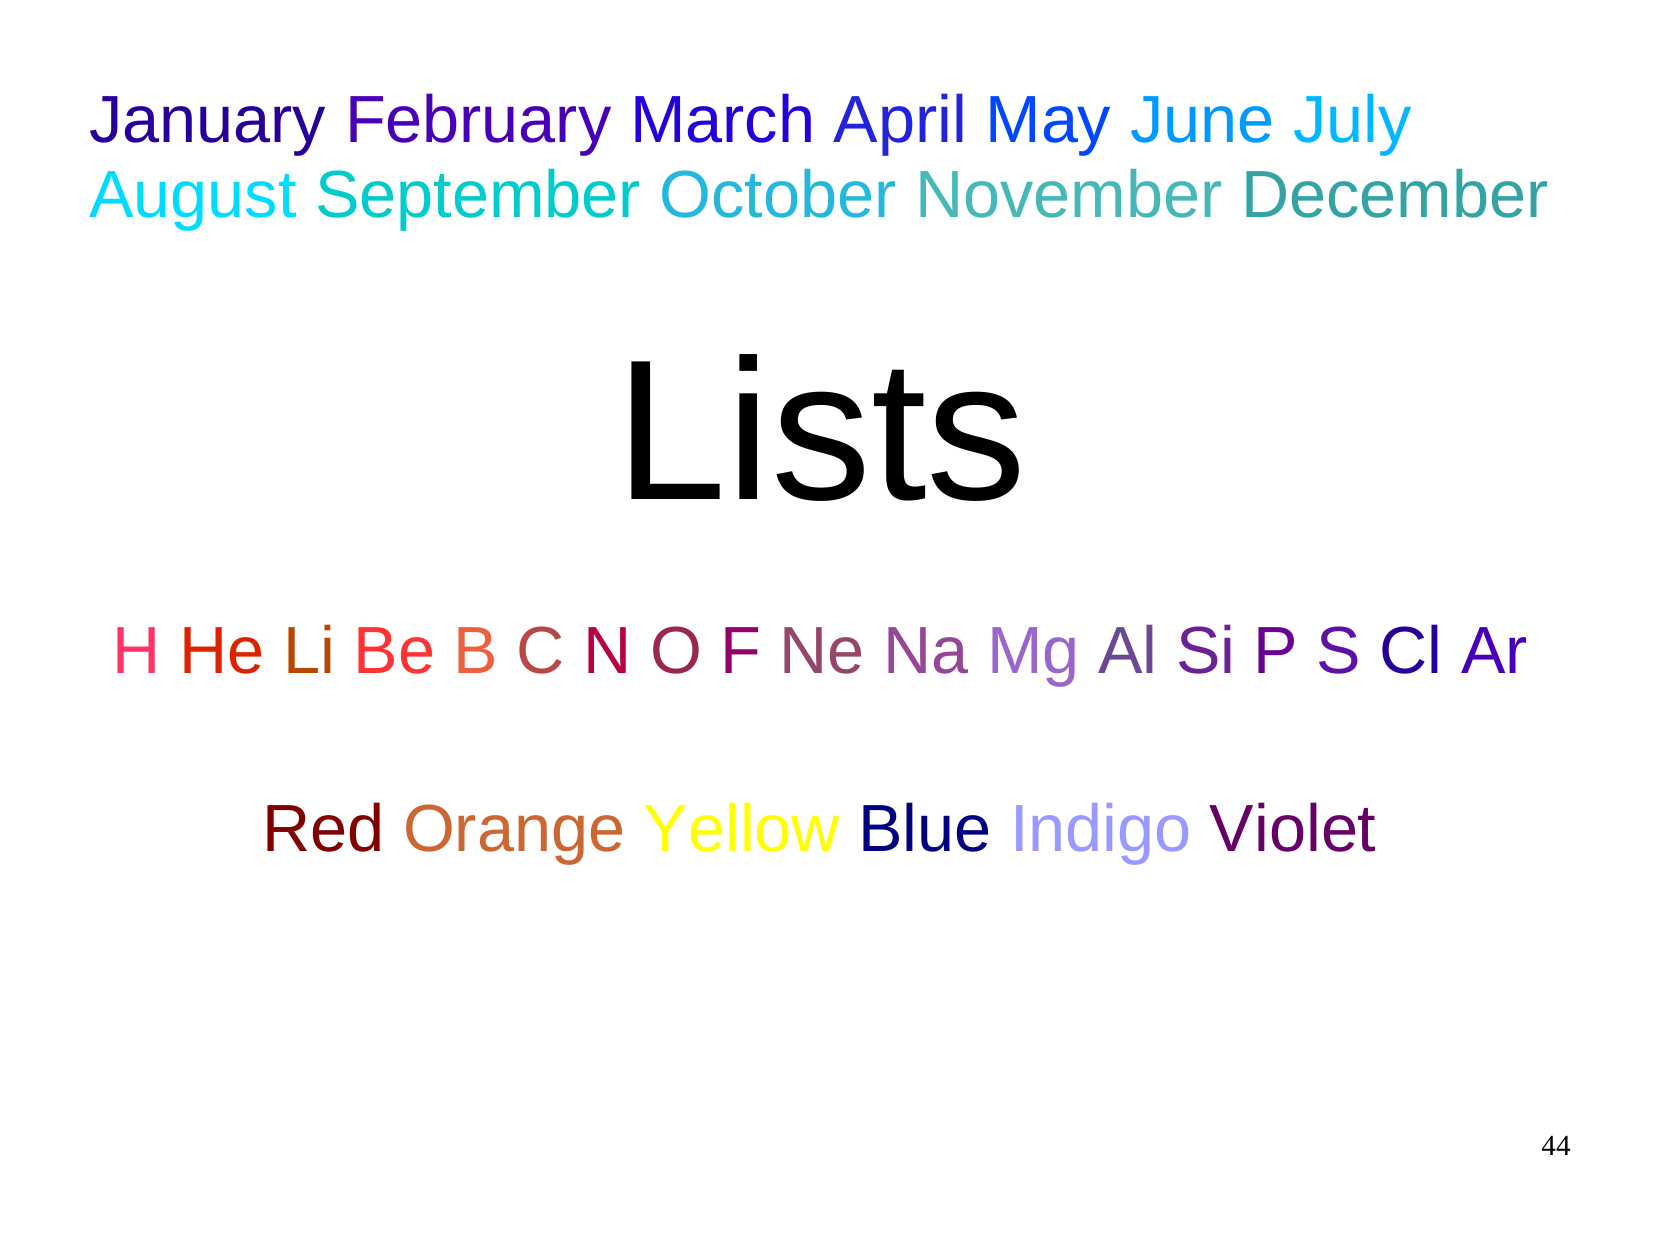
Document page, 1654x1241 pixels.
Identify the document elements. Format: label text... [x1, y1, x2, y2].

text_box Lists [597, 307, 1045, 553]
text_box January February March April May June July August September October November December [71, 71, 1567, 242]
text_box Red Orange Yellow Blue Indigo Violet [244, 780, 1395, 876]
text_box H He Li Be B C N O F Ne Na Mg Al Si P S Cl Ar [95, 603, 1546, 699]
